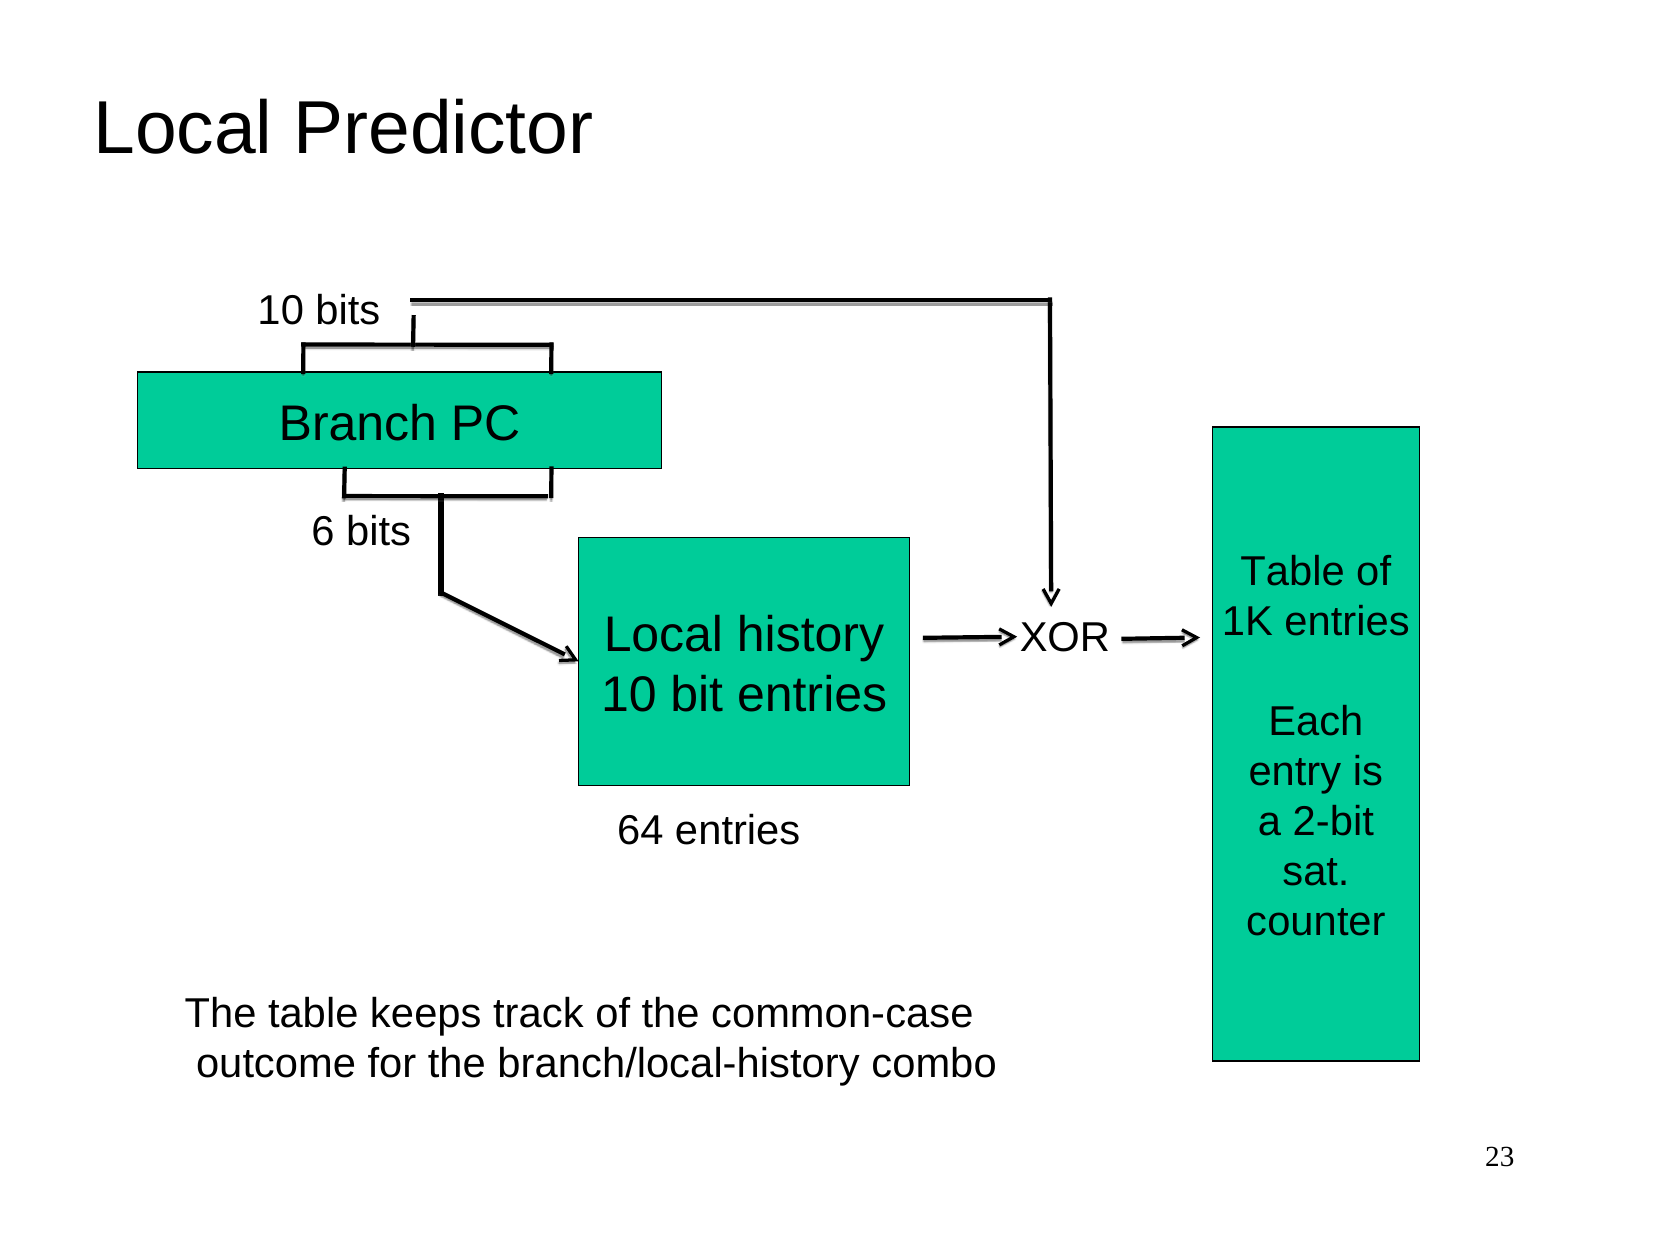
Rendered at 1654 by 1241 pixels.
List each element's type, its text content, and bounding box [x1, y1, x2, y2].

text_box 6 bits [296, 496, 427, 562]
text_box Local Predictor [78, 71, 609, 177]
text_box 64 entries [602, 795, 816, 861]
text_box Branch PC [137, 371, 662, 469]
text_box 10 bits [242, 275, 396, 342]
text_box XOR [1004, 602, 1126, 668]
text_box Local history 10 bit entries [578, 537, 910, 786]
text_box The table keeps track of the common-case outcome for the branch/local-history combo [169, 978, 1013, 1094]
text_box 23 [1185, 1129, 1530, 1213]
text_box Table of 1K entries Each entry is a 2-bit sat. counter [1212, 427, 1420, 1061]
